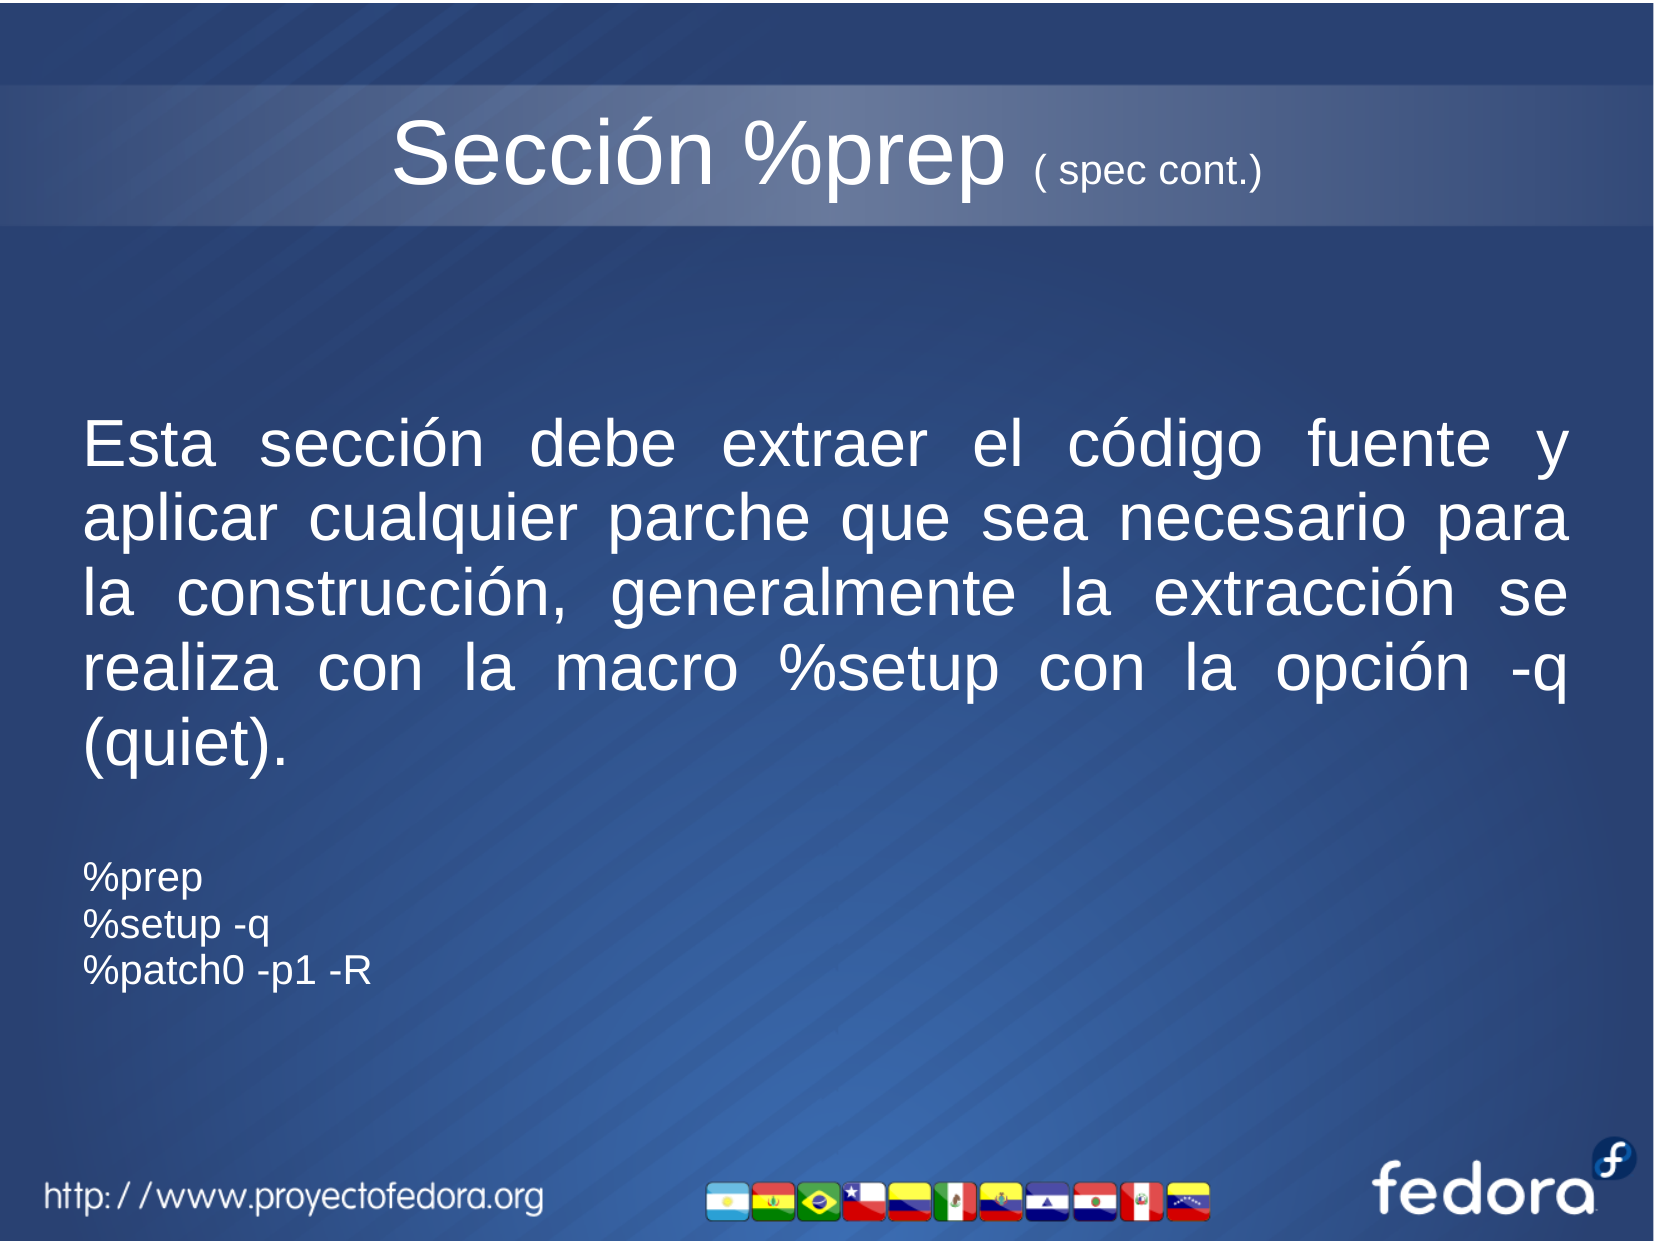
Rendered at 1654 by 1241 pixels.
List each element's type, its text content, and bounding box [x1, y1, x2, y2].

title Sección %prep ( spec cont.) [82, 56, 1571, 250]
subtitle Esta sección debe extraer el código fuente y aplicar cualquier parche que sea necesario para la construcción, generalmente la extracción se realiza con la macro %setup con la opción -q (quiet). %prep %setup -q %patch0 -p1 -R [82, 290, 1571, 1109]
picture [0, 3, 1654, 1241]
